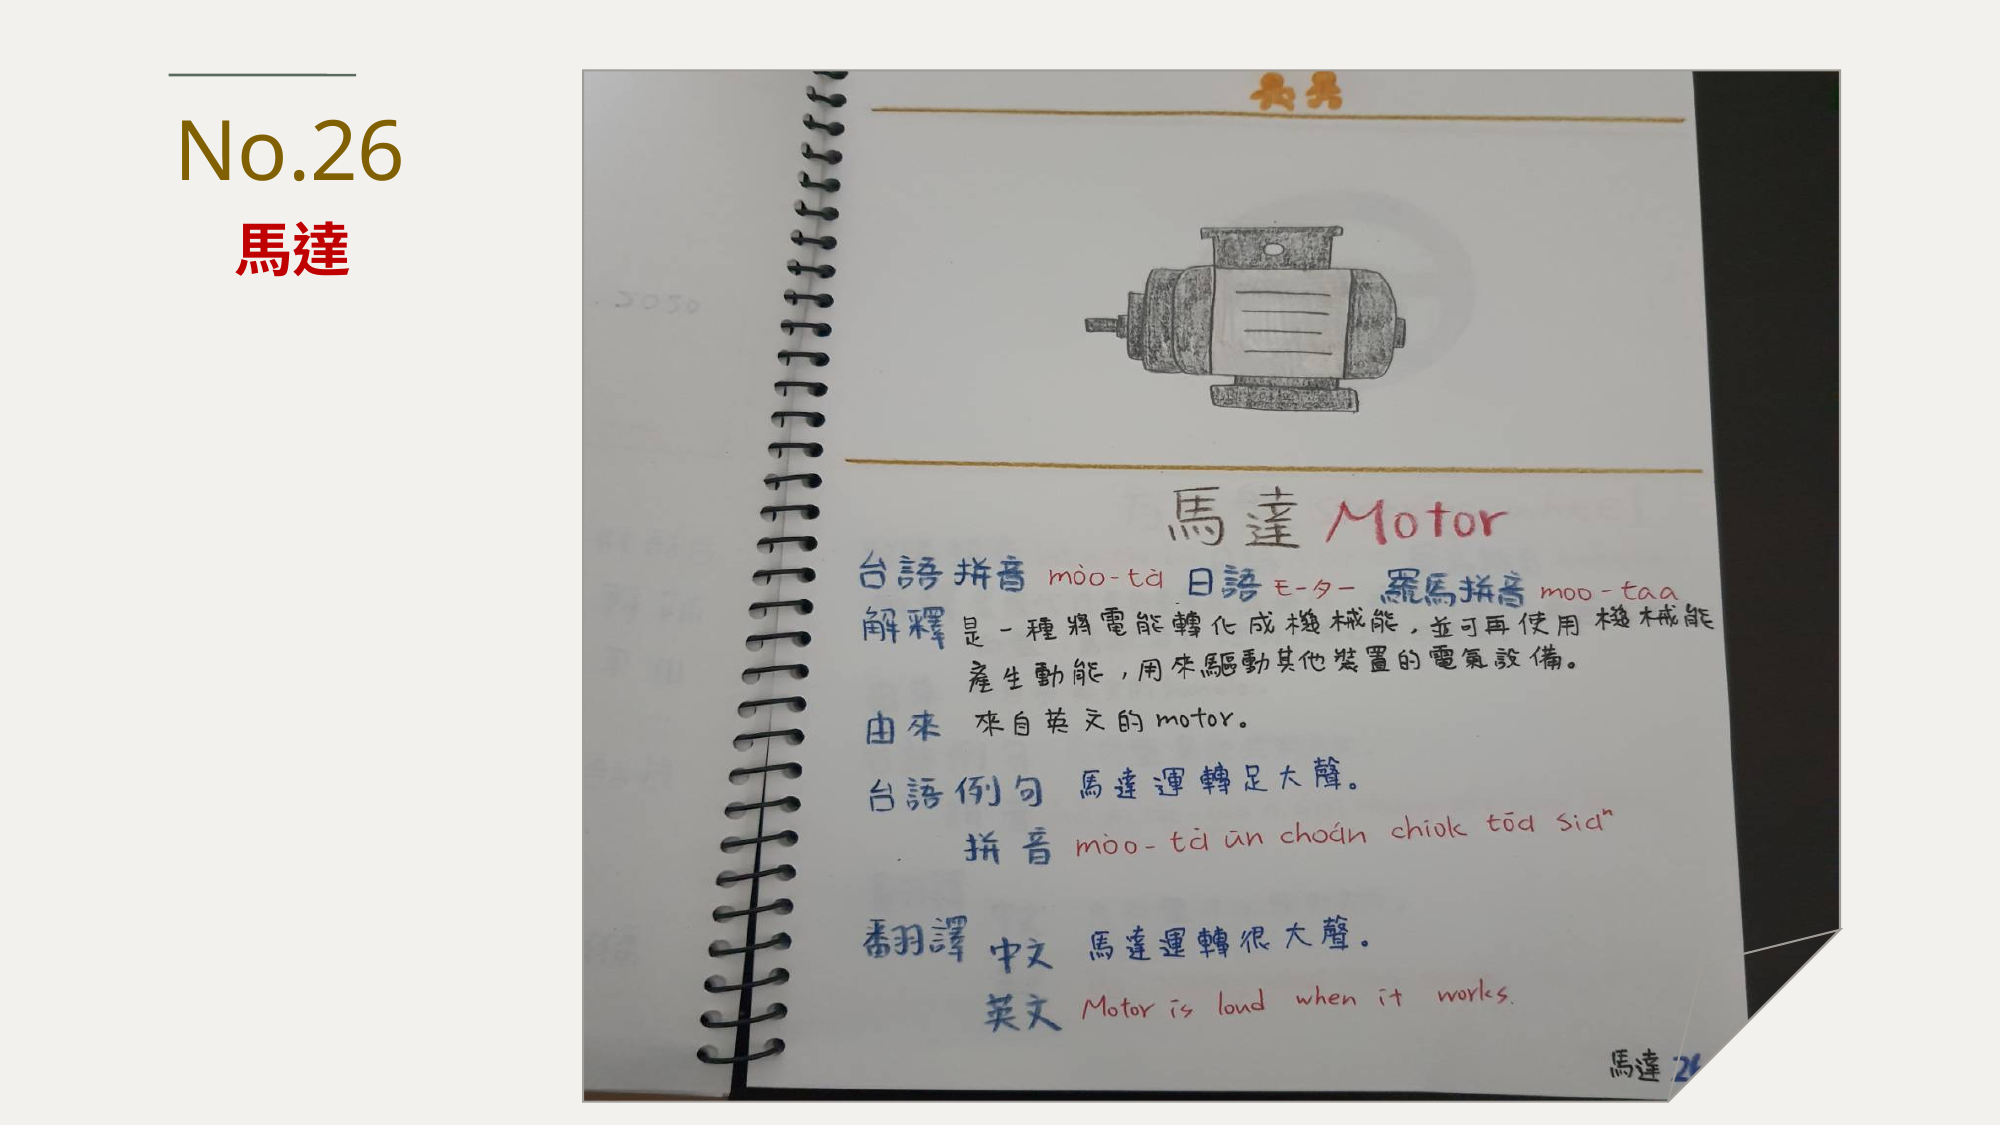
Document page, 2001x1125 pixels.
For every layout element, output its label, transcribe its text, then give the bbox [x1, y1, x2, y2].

text_box No.26 [159, 90, 524, 205]
text_box 馬達 [219, 206, 371, 291]
text_box [583, 70, 1840, 1102]
